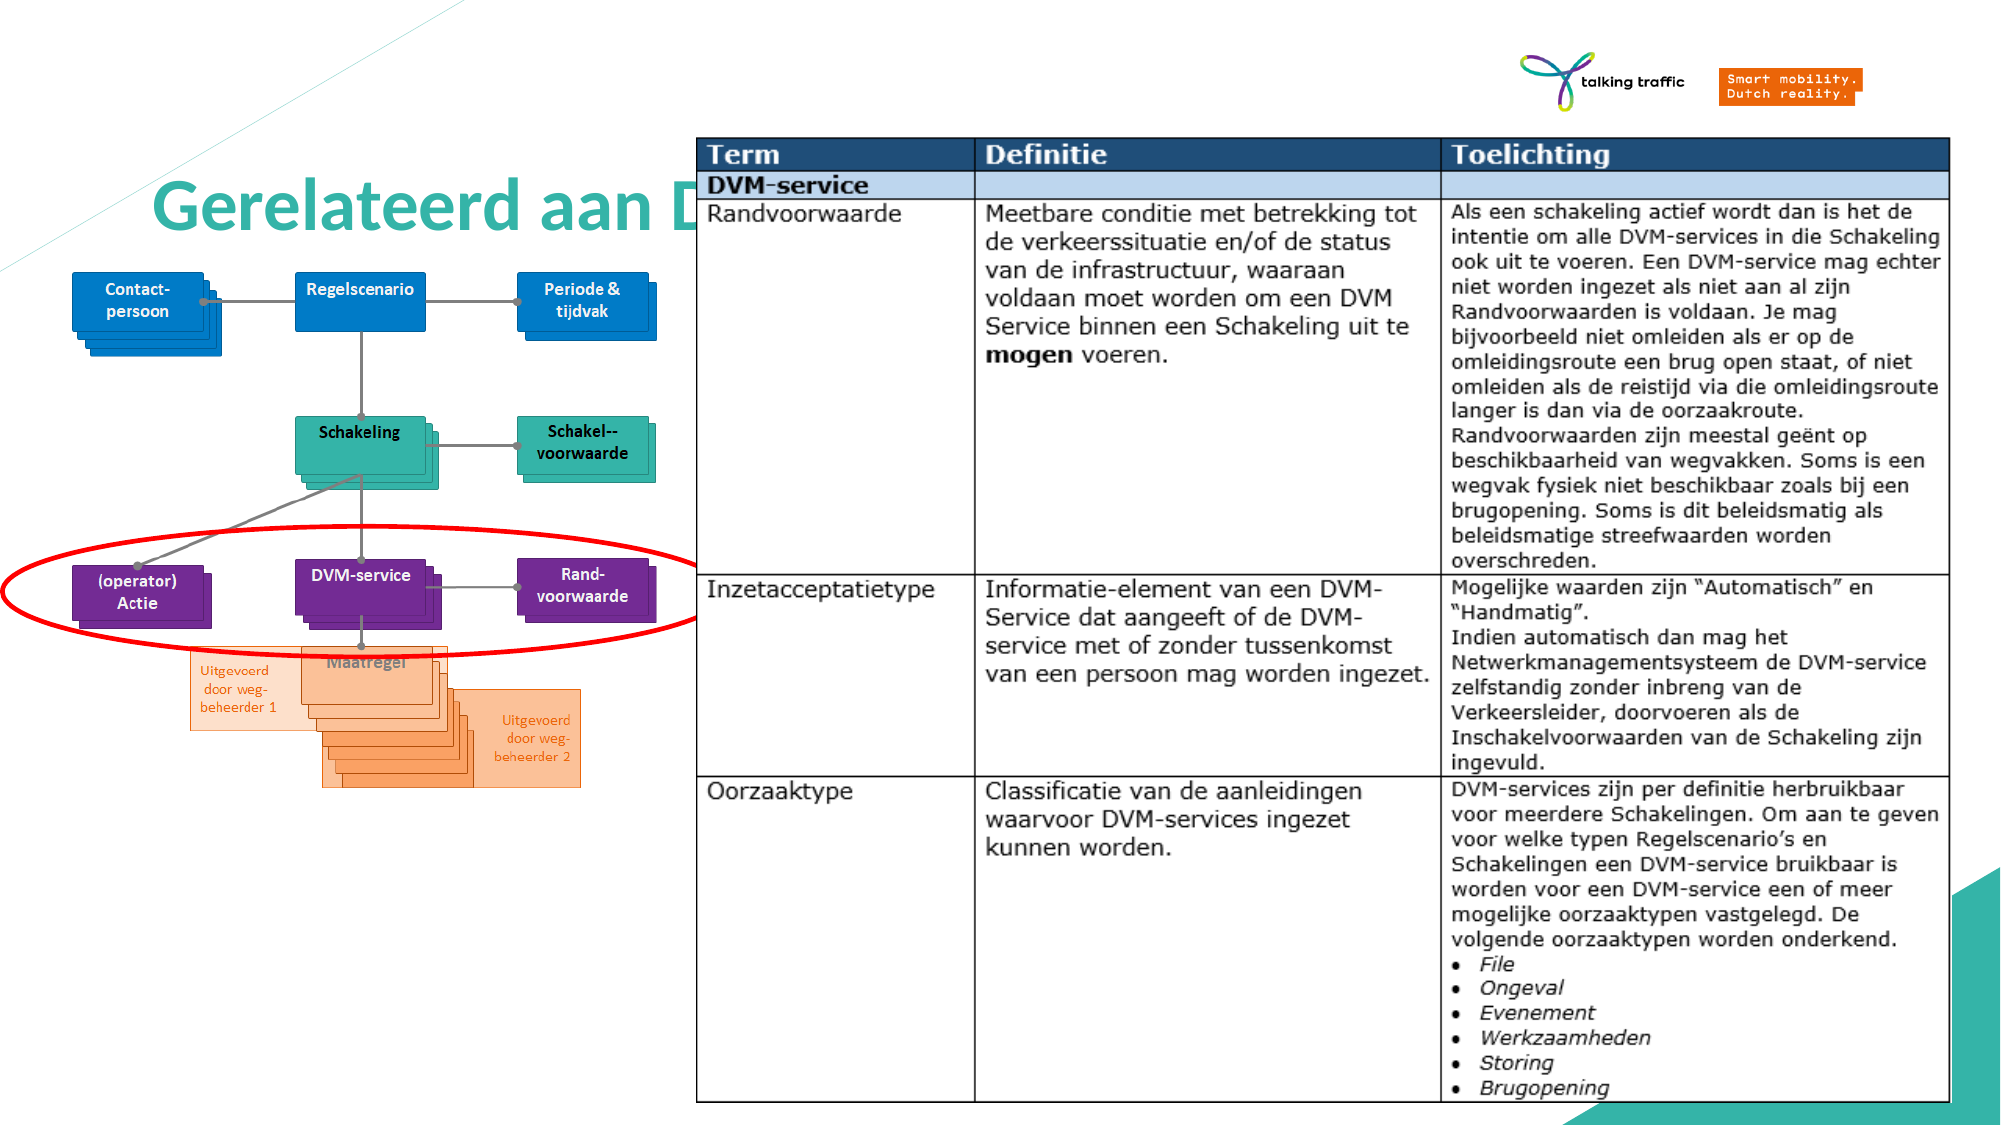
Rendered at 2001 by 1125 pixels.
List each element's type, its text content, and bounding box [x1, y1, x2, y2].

picture [72, 270, 657, 550]
picture [696, 136, 1952, 1103]
title Gerelateerd aan DVM-service (2) [137, 165, 696, 332]
picture [72, 529, 657, 654]
picture [72, 633, 657, 788]
